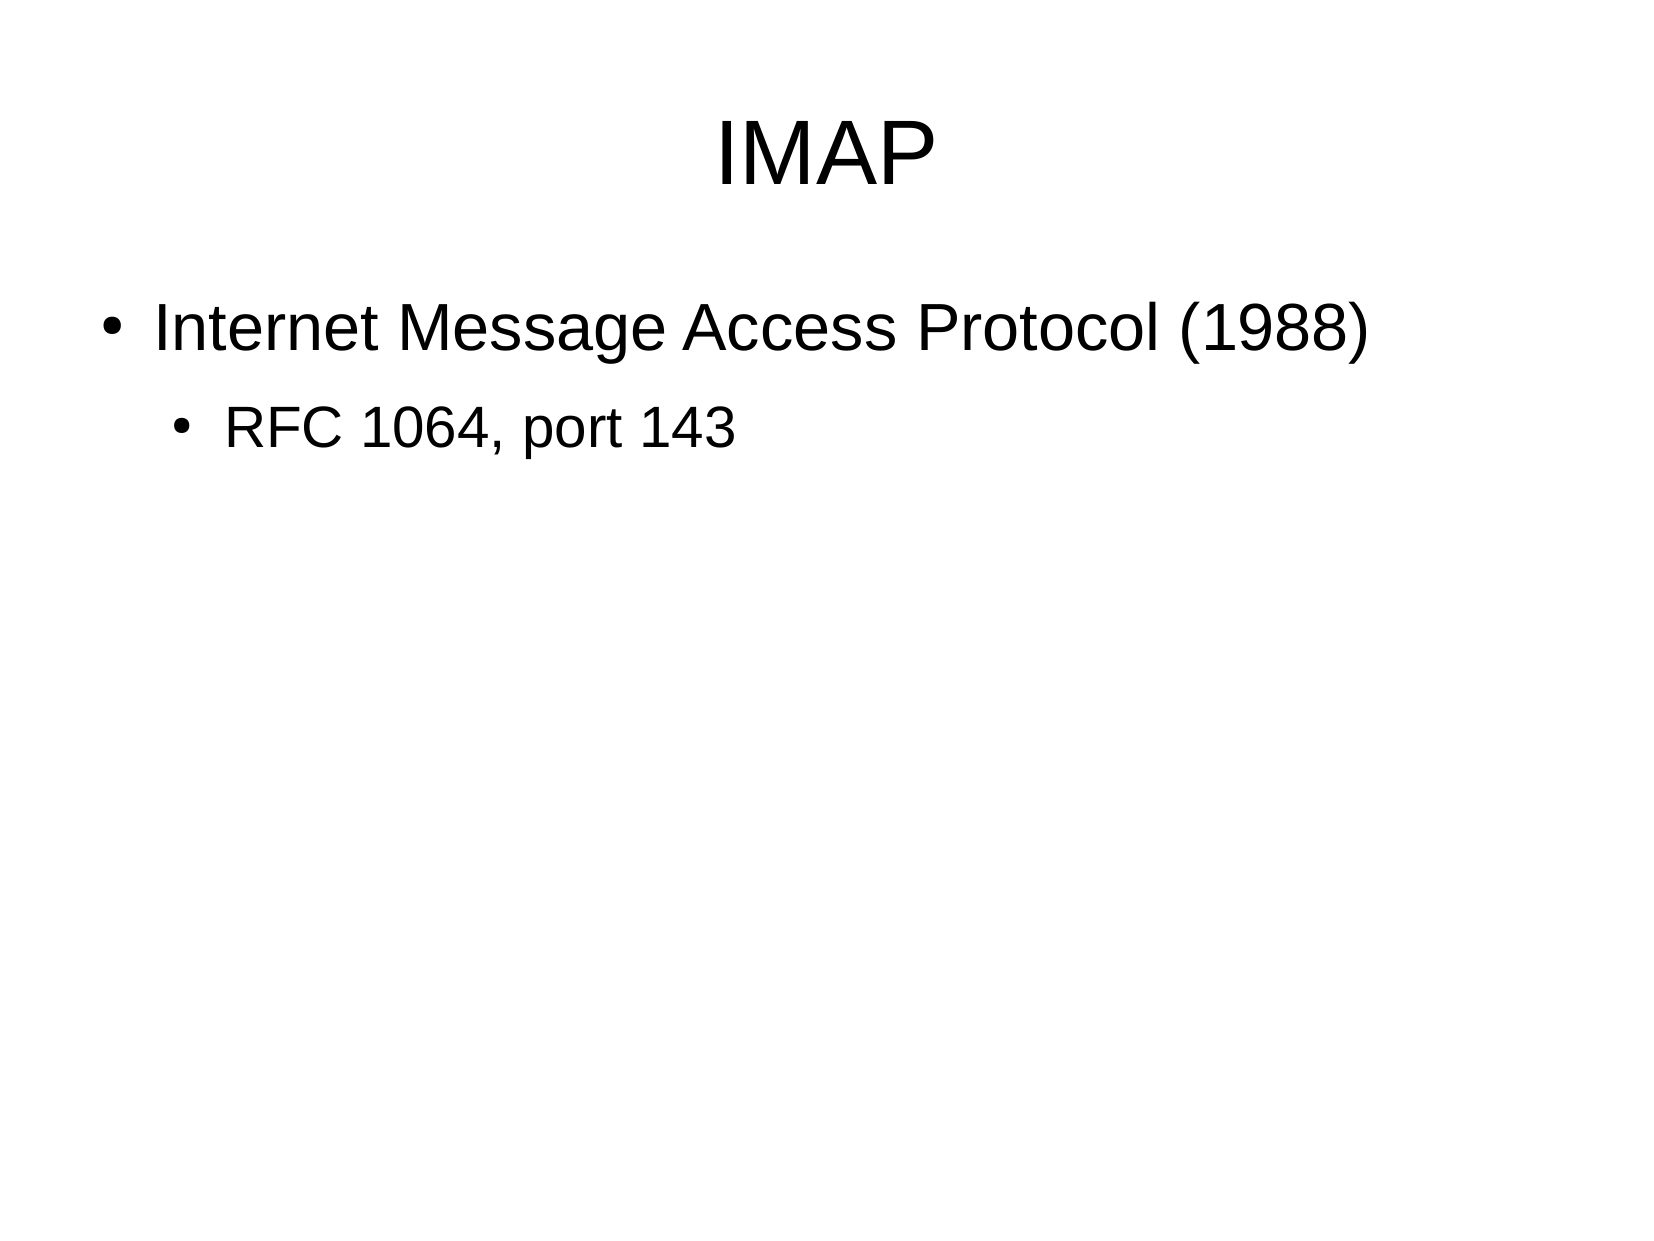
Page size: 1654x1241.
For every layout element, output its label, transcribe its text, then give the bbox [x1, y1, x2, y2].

list Internet Message Access Protocol (1988) RFC 1064, port 143 [82, 290, 1571, 1109]
title IMAP [82, 49, 1571, 257]
